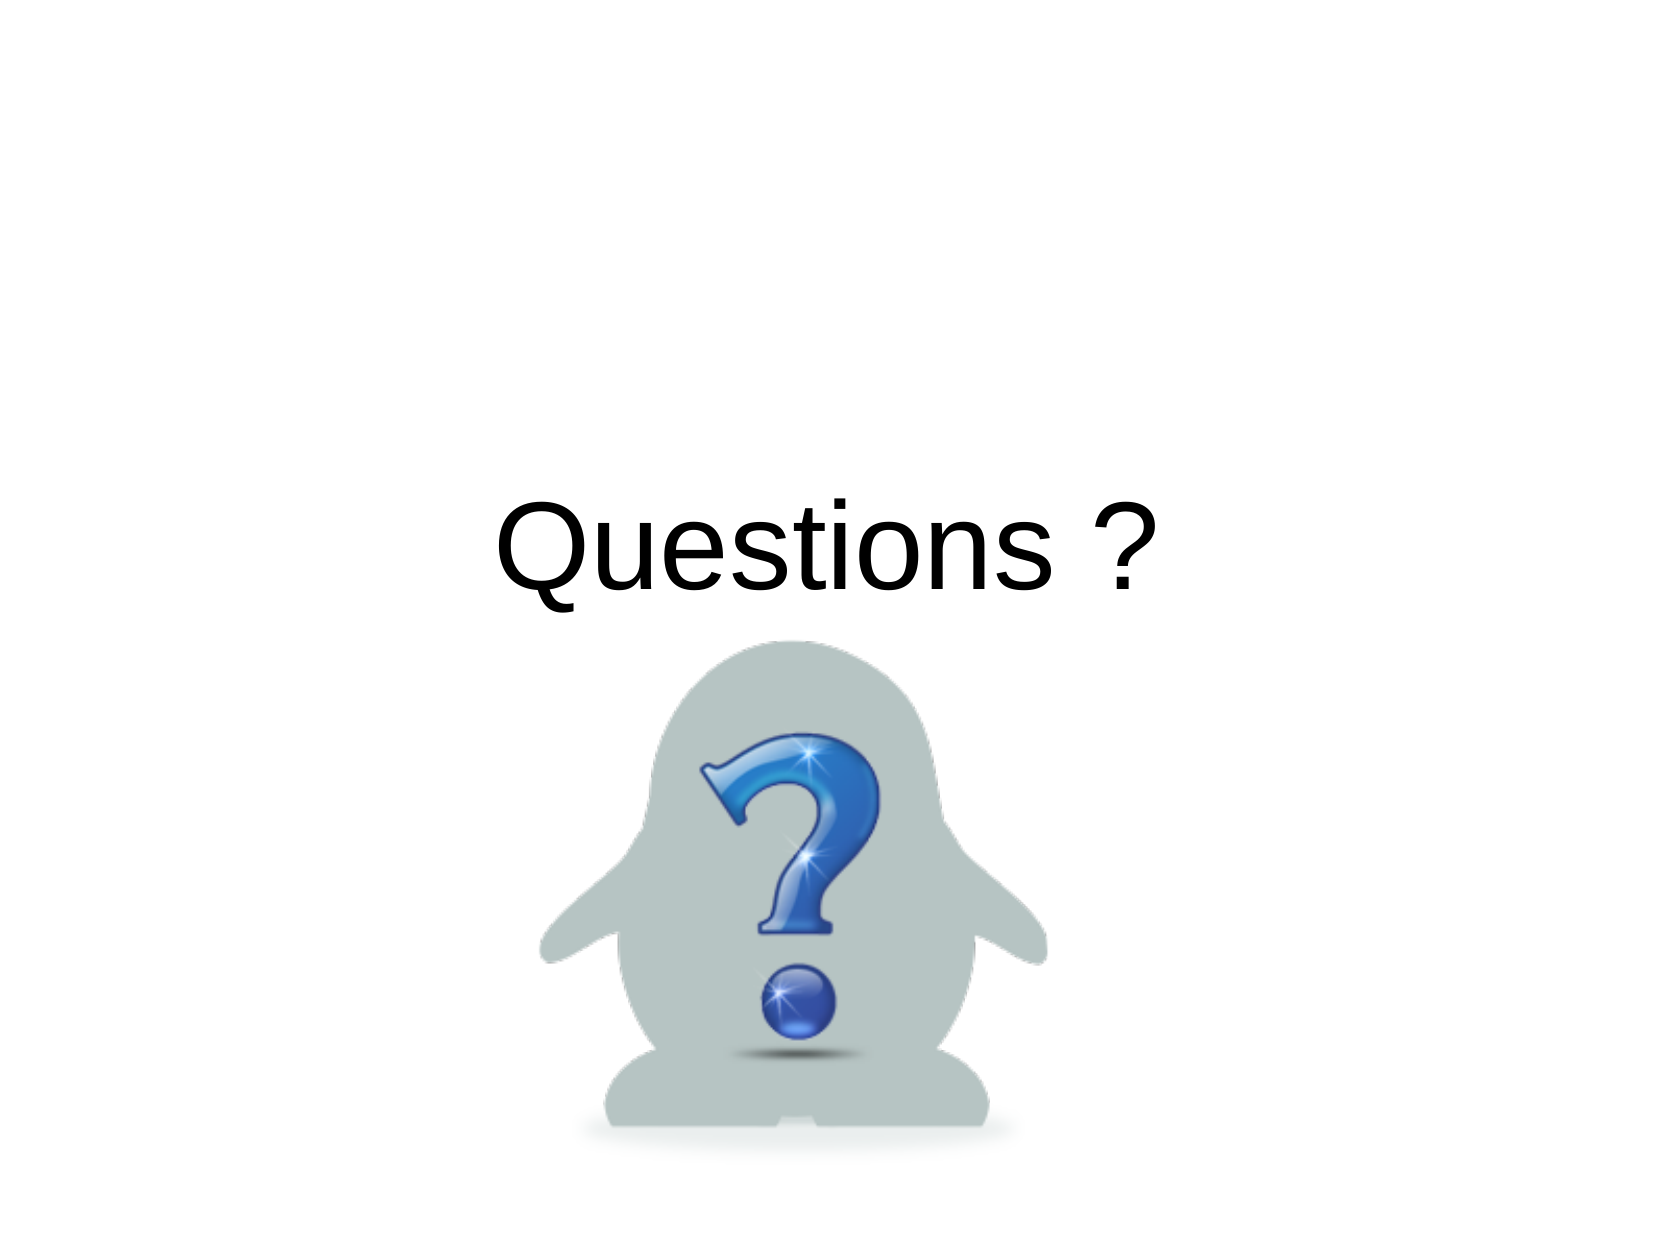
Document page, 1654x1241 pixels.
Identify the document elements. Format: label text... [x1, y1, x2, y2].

picture [529, 636, 1063, 1170]
title Questions ? [82, 442, 1571, 650]
